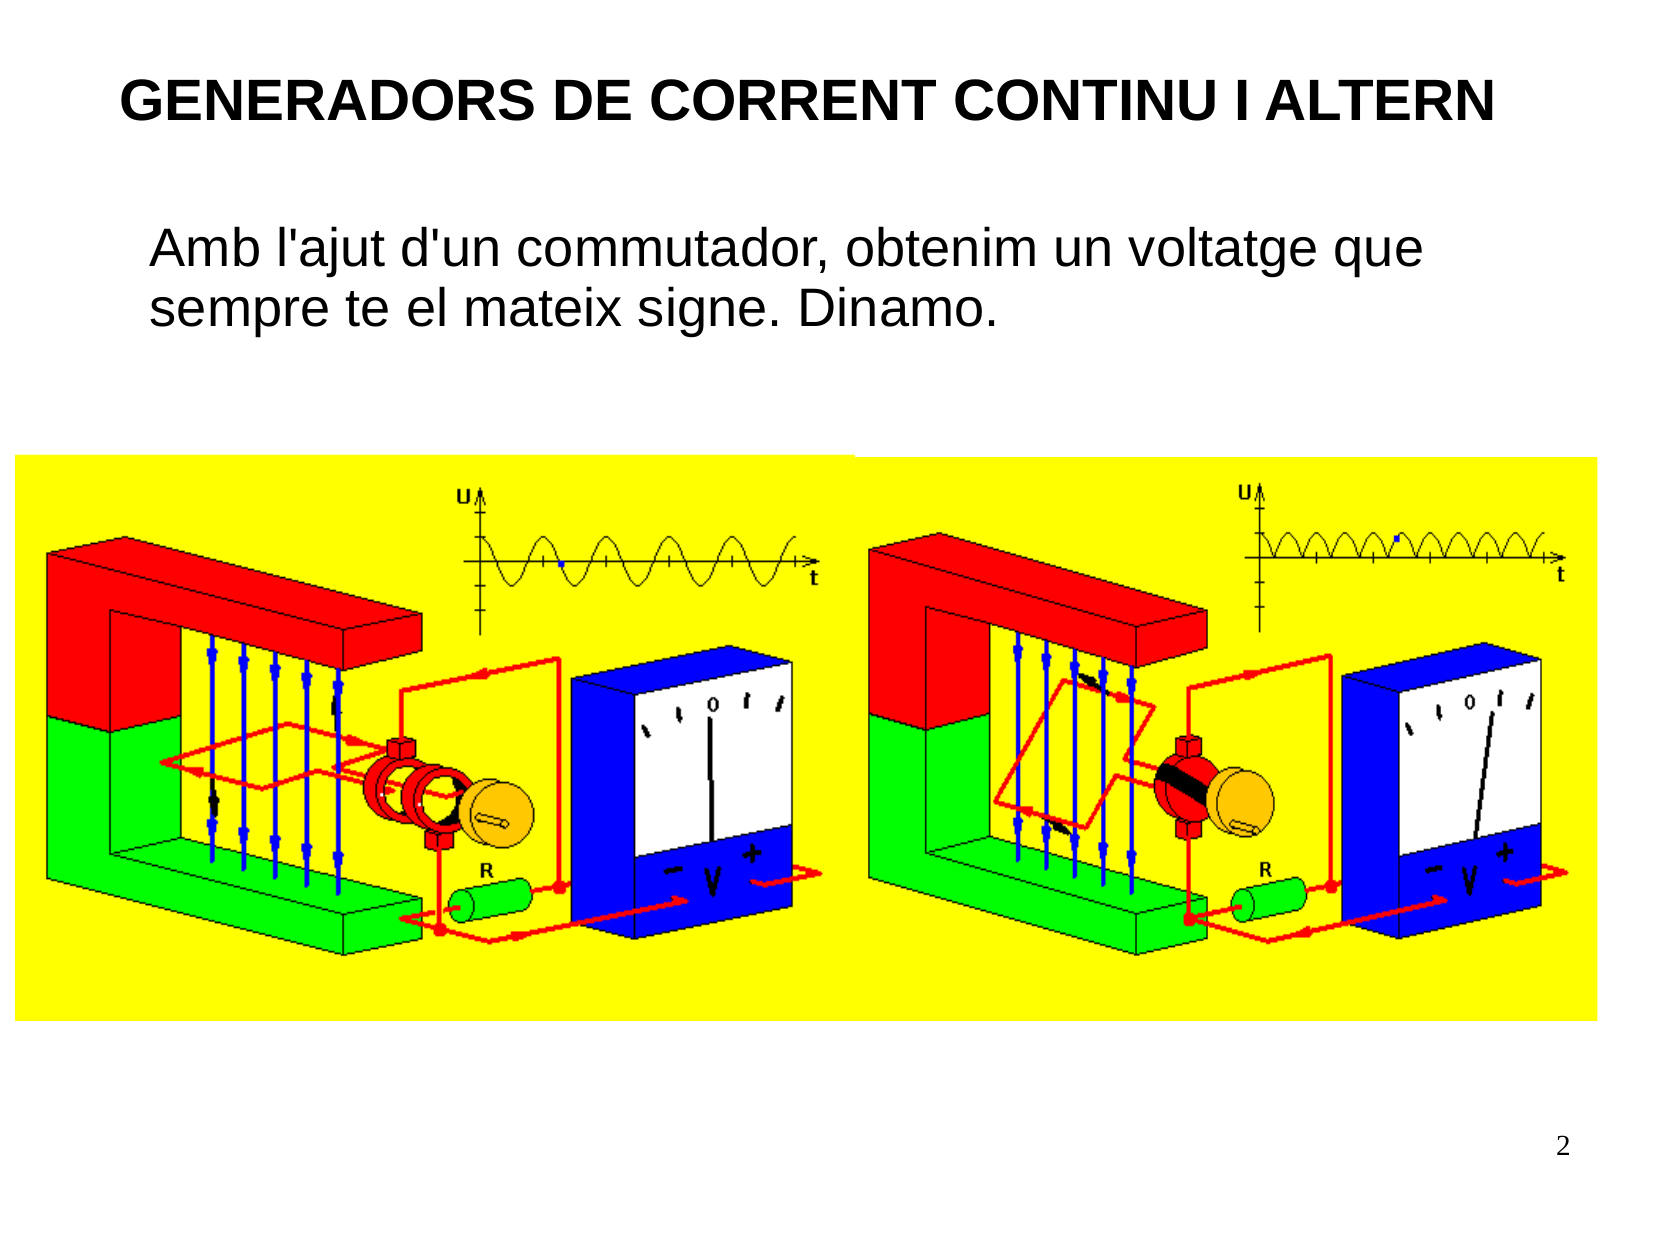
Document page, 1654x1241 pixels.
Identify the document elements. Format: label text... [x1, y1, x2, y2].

picture [15, 450, 1598, 1021]
text_box Amb l'ajut d'un commutador, obtenim un voltatge que sempre te el mateix signe. Dinamo. [135, 210, 1493, 361]
text_box GENERADORS DE CORRENT CONTINU I ALTERN [105, 60, 1628, 140]
